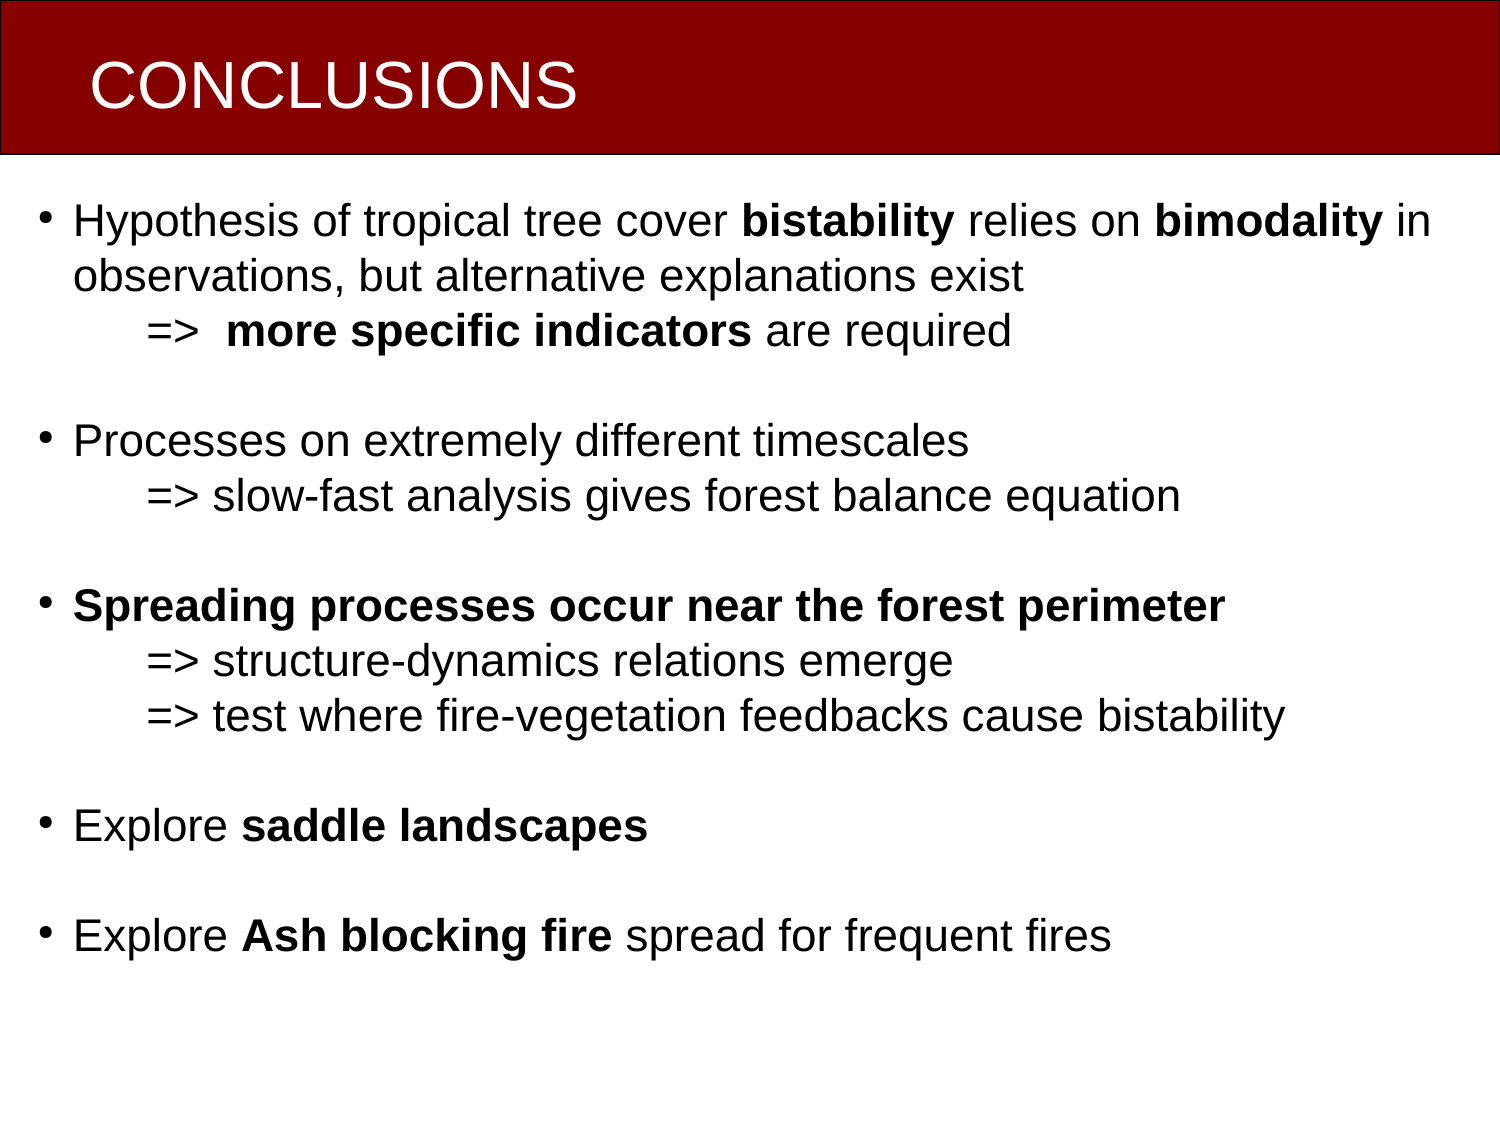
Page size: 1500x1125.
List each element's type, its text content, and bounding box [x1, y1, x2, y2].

text_box [0, 0, 1500, 154]
title CONCLUSIONS [74, 3, 1425, 160]
text_box Hypothesis of tropical tree cover bistability relies on bimodality in observations, but alternative explanations exist => more specific indicators are required Processes on extremely different timescales => slow-fast analysis gives forest balance equation Spreading processes occur near the forest perimeter => structure-dynamics relations emerge => test where fire-vegetation feedbacks cause bistability Explore saddle landscapes Explore Ash blocking fire spread for frequent fires [22, 183, 1478, 1039]
